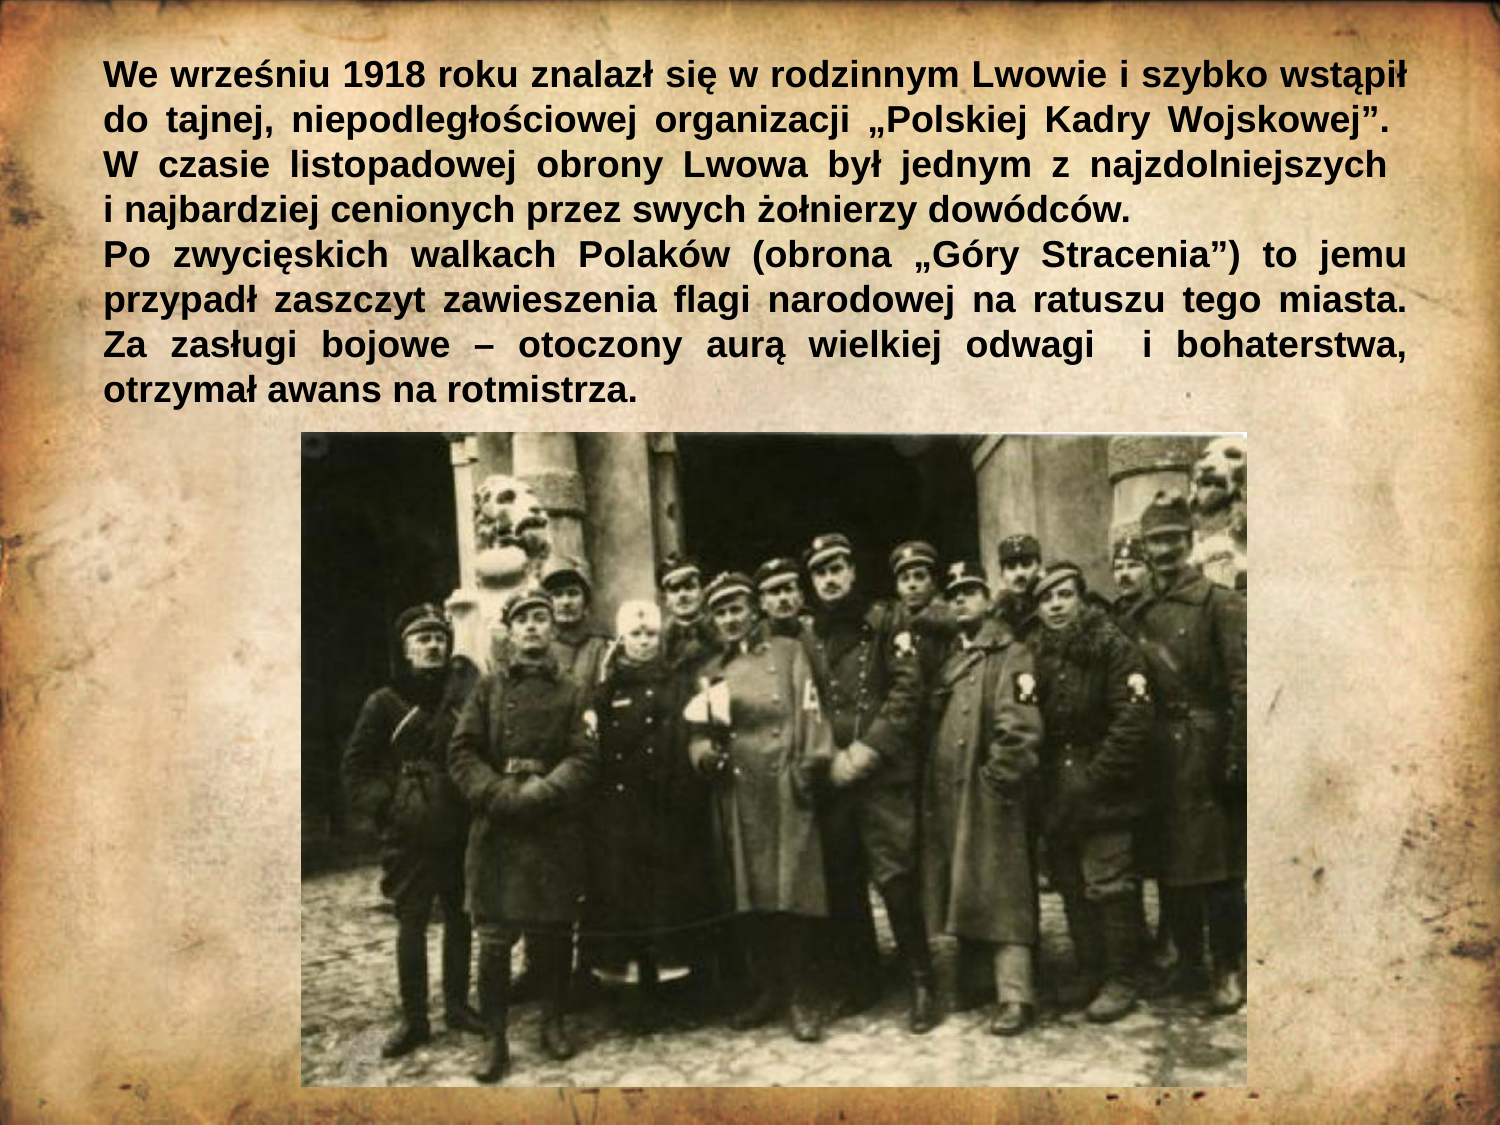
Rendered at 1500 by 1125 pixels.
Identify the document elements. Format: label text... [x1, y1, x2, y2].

picture [0, 0, 1500, 1125]
text_box We wrześniu 1918 roku znalazł się w rodzinnym Lwowie i szybko wstąpił do tajnej, niepodległościowej organizacji „Polskiej Kadry Wojskowej”. W czasie listopadowej obrony Lwowa był jednym z najzdolniejszych i najbardziej cenionych przez swych żołnierzy dowódców. Po zwycięskich walkach Polaków (obrona „Góry Stracenia”) to jemu przypadł zaszczyt zawieszenia flagi narodowej na ratuszu tego miasta. Za zasługi bojowe – otoczony aurą wielkiej odwagi i bohaterstwa, otrzymał awans na rotmistrza. [88, 42, 1424, 418]
